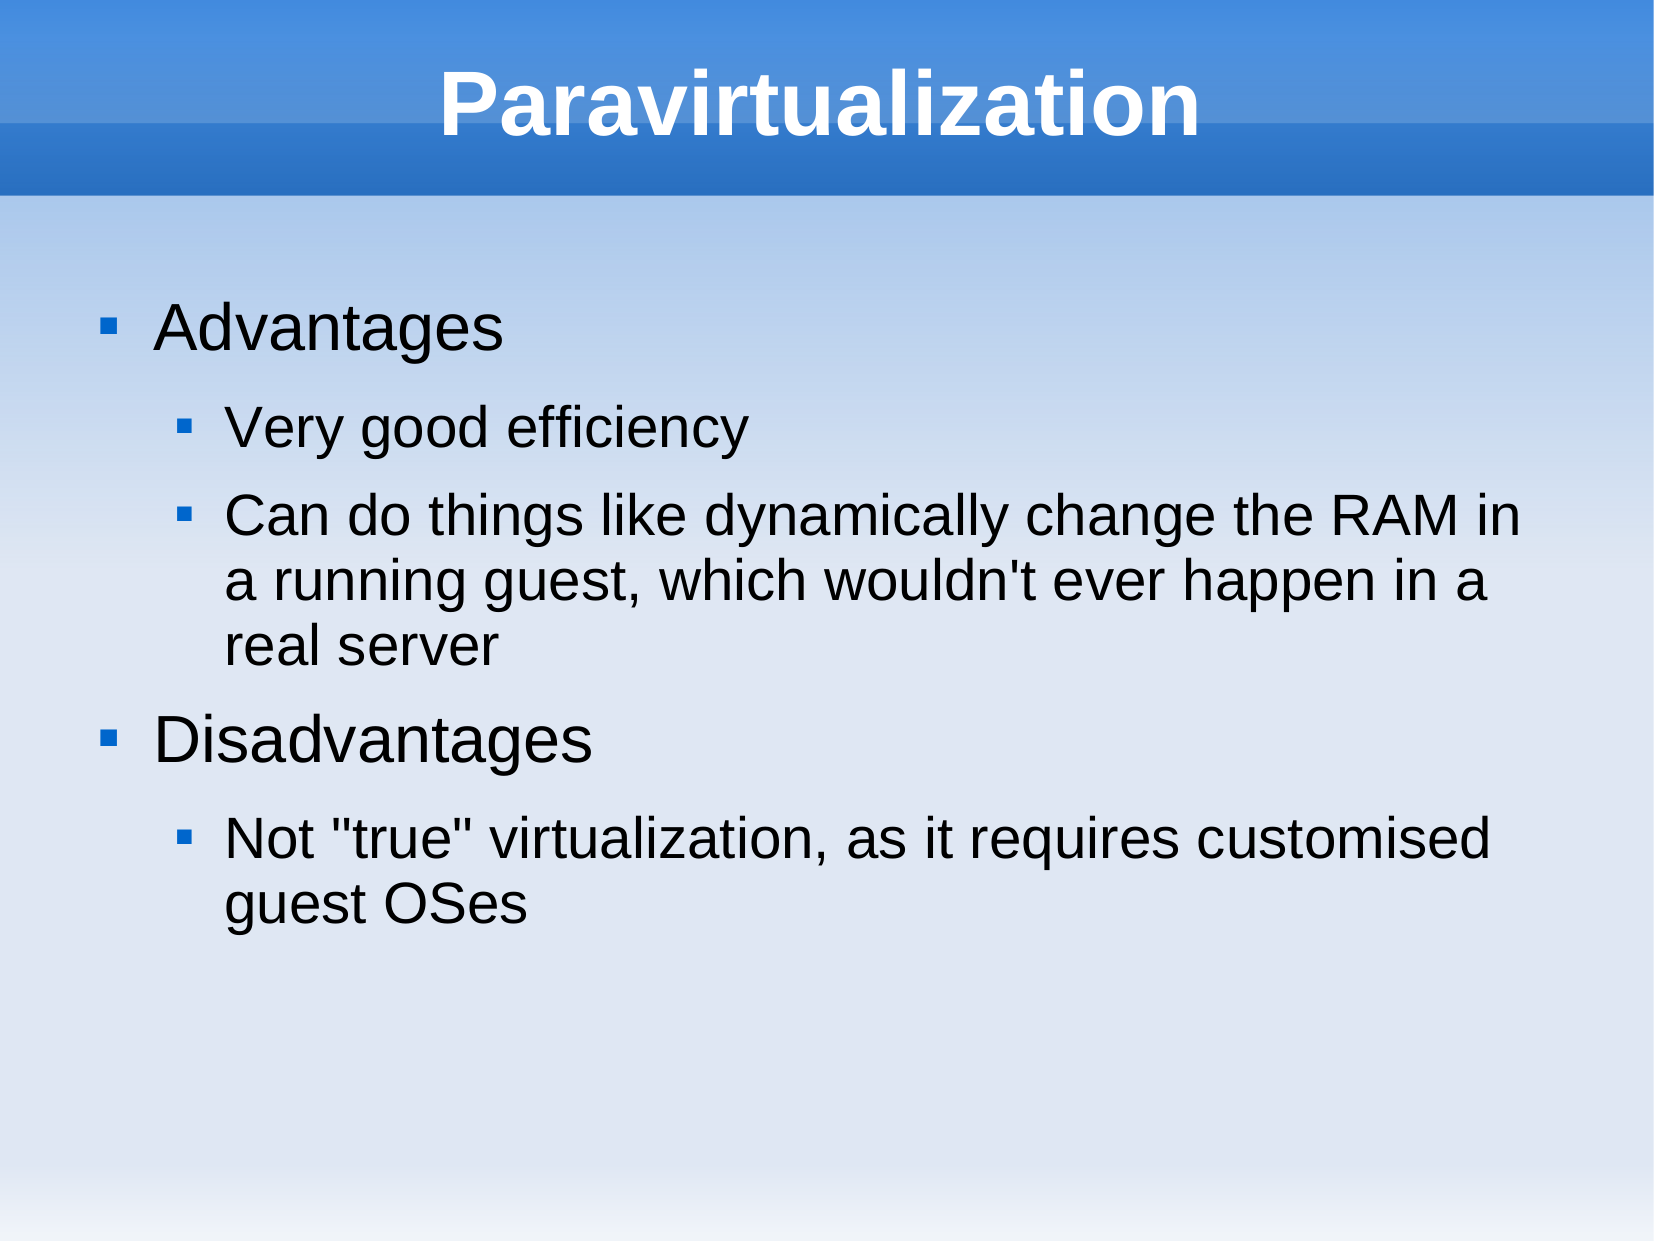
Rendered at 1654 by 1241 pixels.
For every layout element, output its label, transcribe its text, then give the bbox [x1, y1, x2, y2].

picture [0, 0, 1654, 1241]
title Paravirtualization [76, 7, 1565, 200]
list Advantages Very good efficiency Can do things like dynamically change the RAM in a running guest, which wouldn't ever happen in a real server Disadvantages Not "true" virtualization, as it requires customised guest OSes [82, 290, 1571, 1094]
